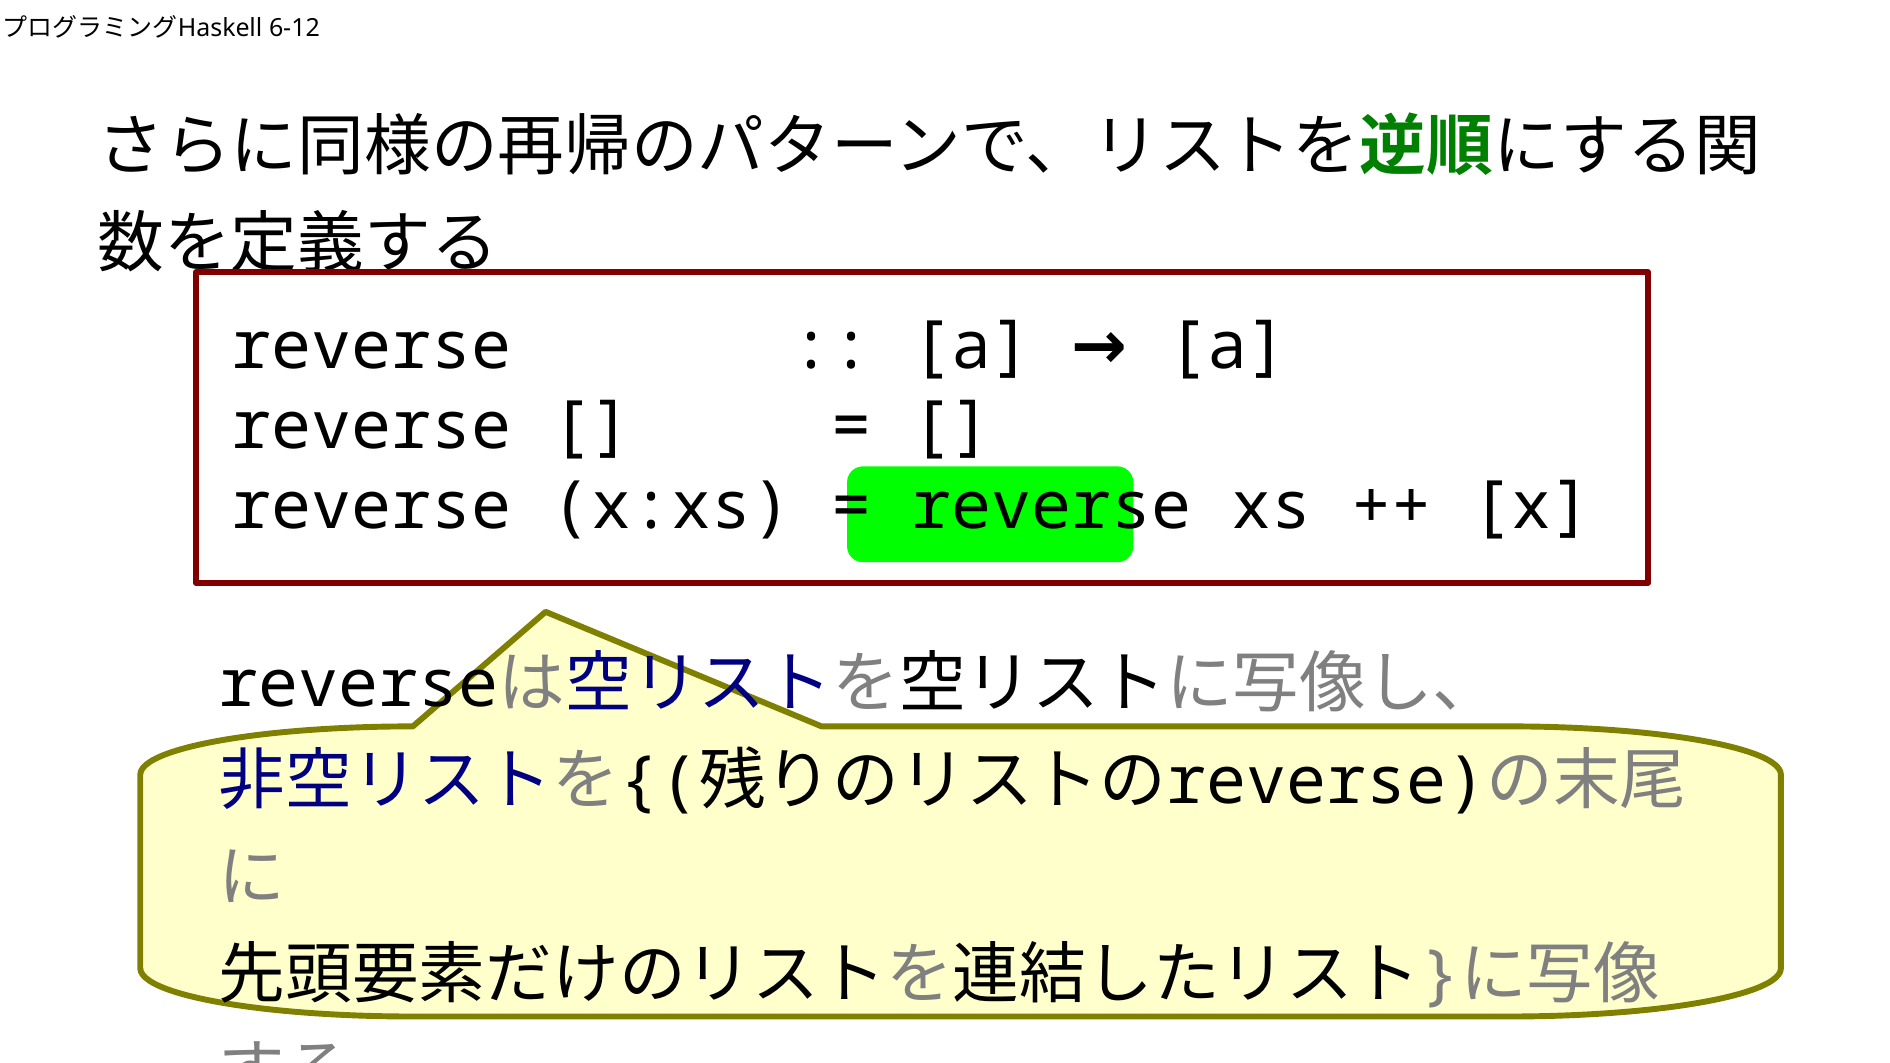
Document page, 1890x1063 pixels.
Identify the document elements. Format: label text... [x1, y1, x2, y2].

text_box reverse :: [a] → [a] reverse [] = [] reverse (x:xs) = reverse xs ++ [x] [195, 272, 1649, 583]
list さらに同様の再帰のパターンで、リストを逆順にする関数を定義する [94, 89, 1796, 229]
text_box reverseは空リストを空リストに写像し、 非空リストを{(残りのリストのreverse)の末尾に 先頭要素だけのリストを連結したリスト}に写像する。 [140, 611, 1781, 1017]
